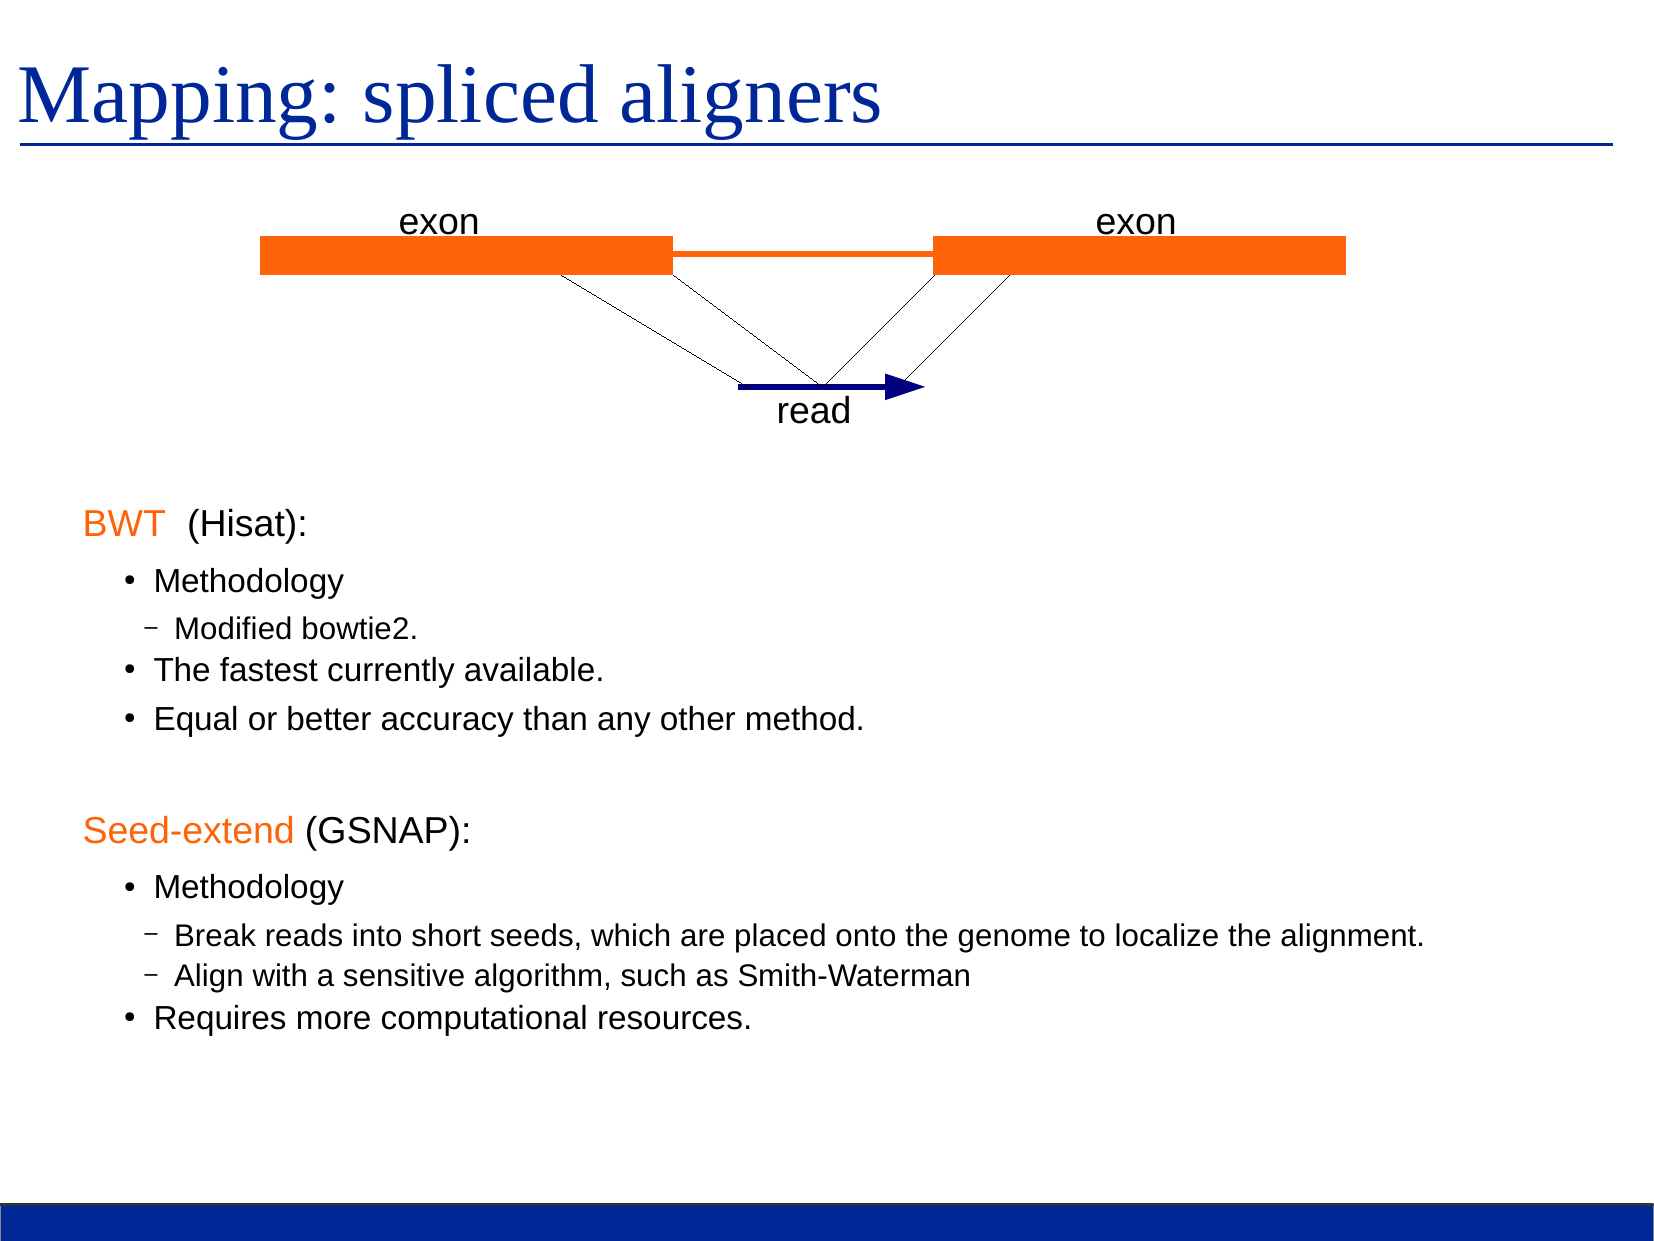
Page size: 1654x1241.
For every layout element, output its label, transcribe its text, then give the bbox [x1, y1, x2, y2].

text_box exon [1080, 193, 1192, 251]
title Mapping: spliced aligners [17, 0, 1589, 198]
text_box read [761, 382, 867, 440]
text_box [933, 236, 1346, 275]
text_box exon [383, 193, 495, 251]
text_box [260, 236, 673, 275]
list BWT (Hisat): Methodology Modified bowtie2. The fastest currently available. Equal or better accuracy than any other method. Seed-extend (GSNAP): Methodology Break reads into short seeds, which are placed onto the genome to localize the alignment. Align with a sensitive algorithm, such as Smith-Waterman Requires more computational resources. [82, 502, 1571, 1188]
